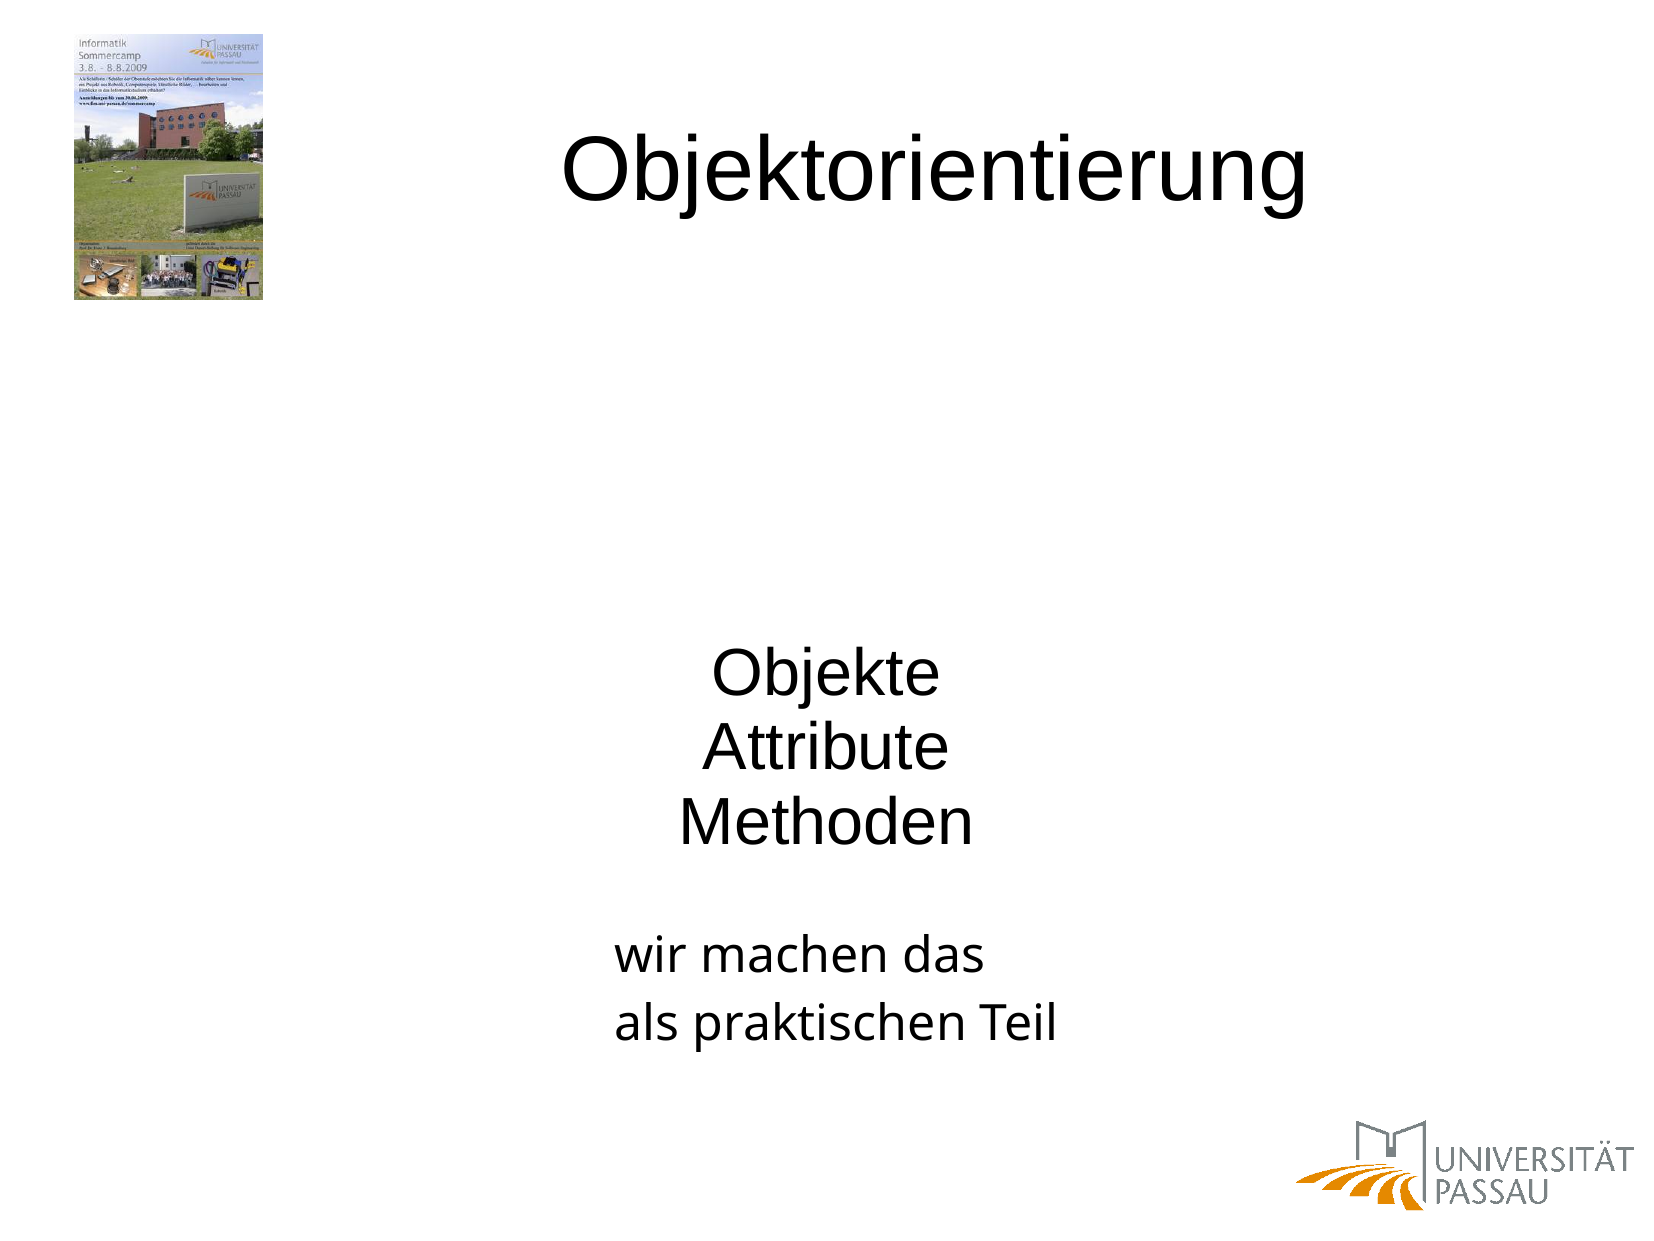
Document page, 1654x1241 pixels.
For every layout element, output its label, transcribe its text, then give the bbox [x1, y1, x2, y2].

text_box wir machen das als praktischen Teil [600, 911, 1107, 1043]
picture [1295, 1120, 1634, 1211]
title Objektorientierung [300, 44, 1571, 293]
subtitle Objekte Attribute Methoden [82, 344, 1571, 1149]
picture [74, 34, 263, 300]
